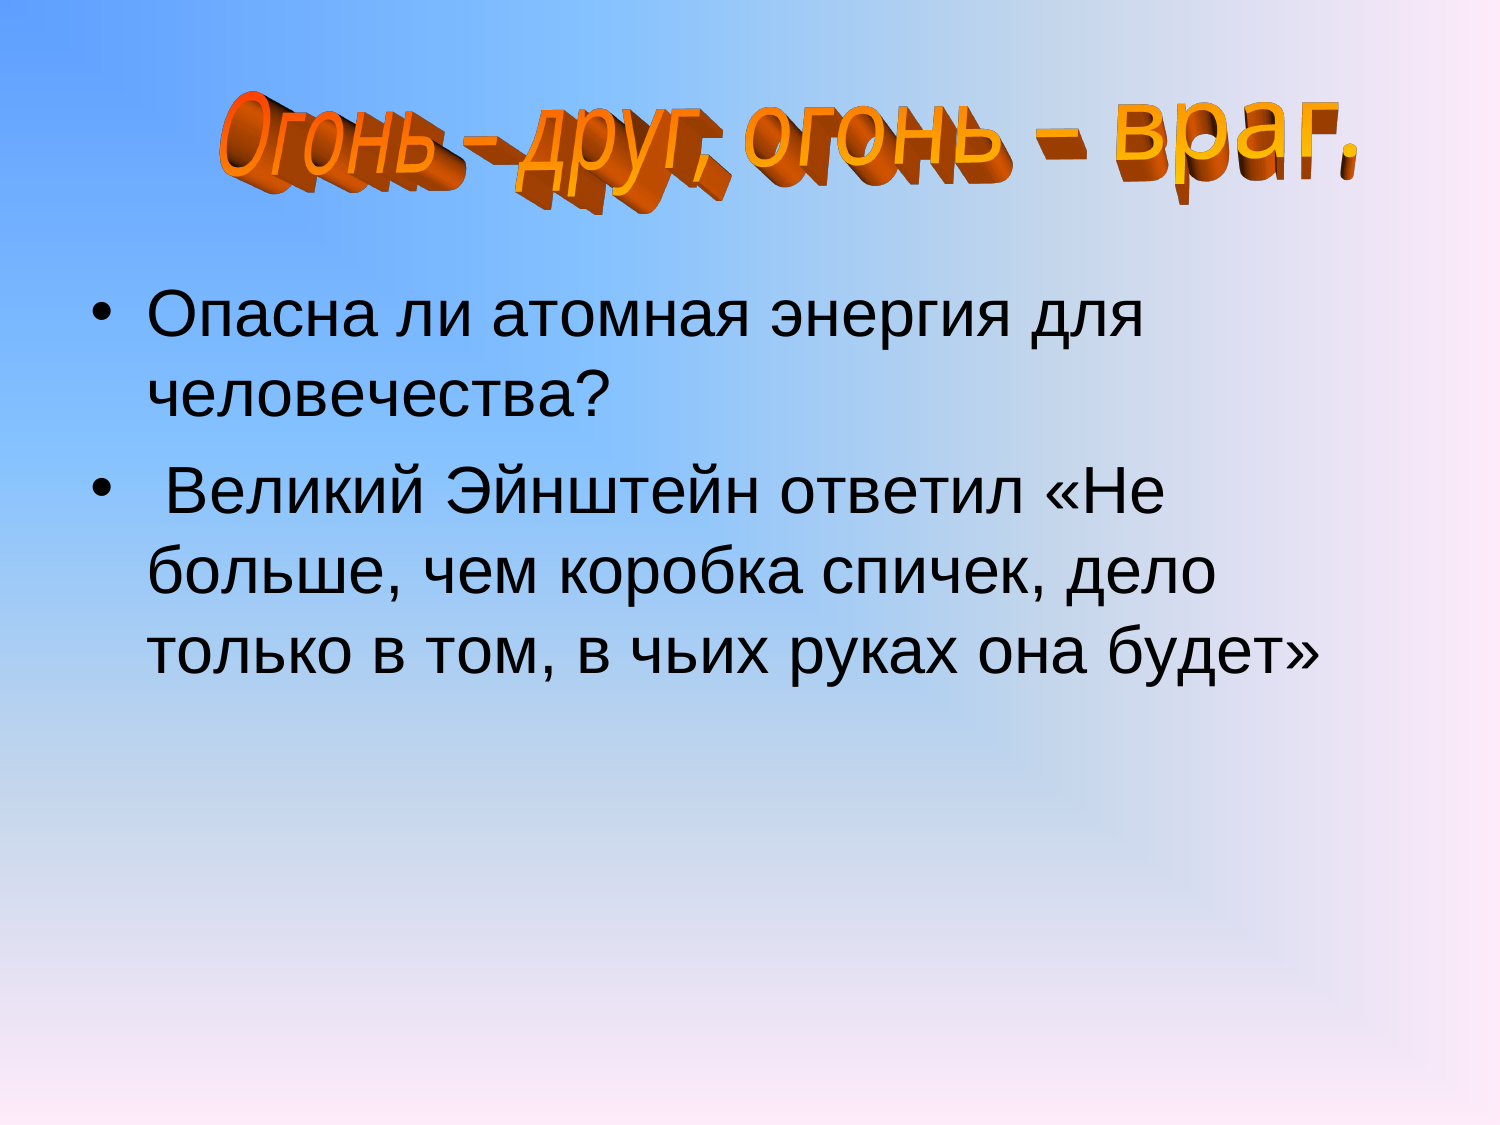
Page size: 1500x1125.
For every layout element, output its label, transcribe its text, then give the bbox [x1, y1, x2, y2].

picture [0, 0, 1500, 1125]
list Опасна ли атомная энергия для человечества? Великий Эйнштейн ответил «Не больше, чем коробка спичек, дело только в том, в чьих руках она будет» [75, 262, 1426, 1006]
